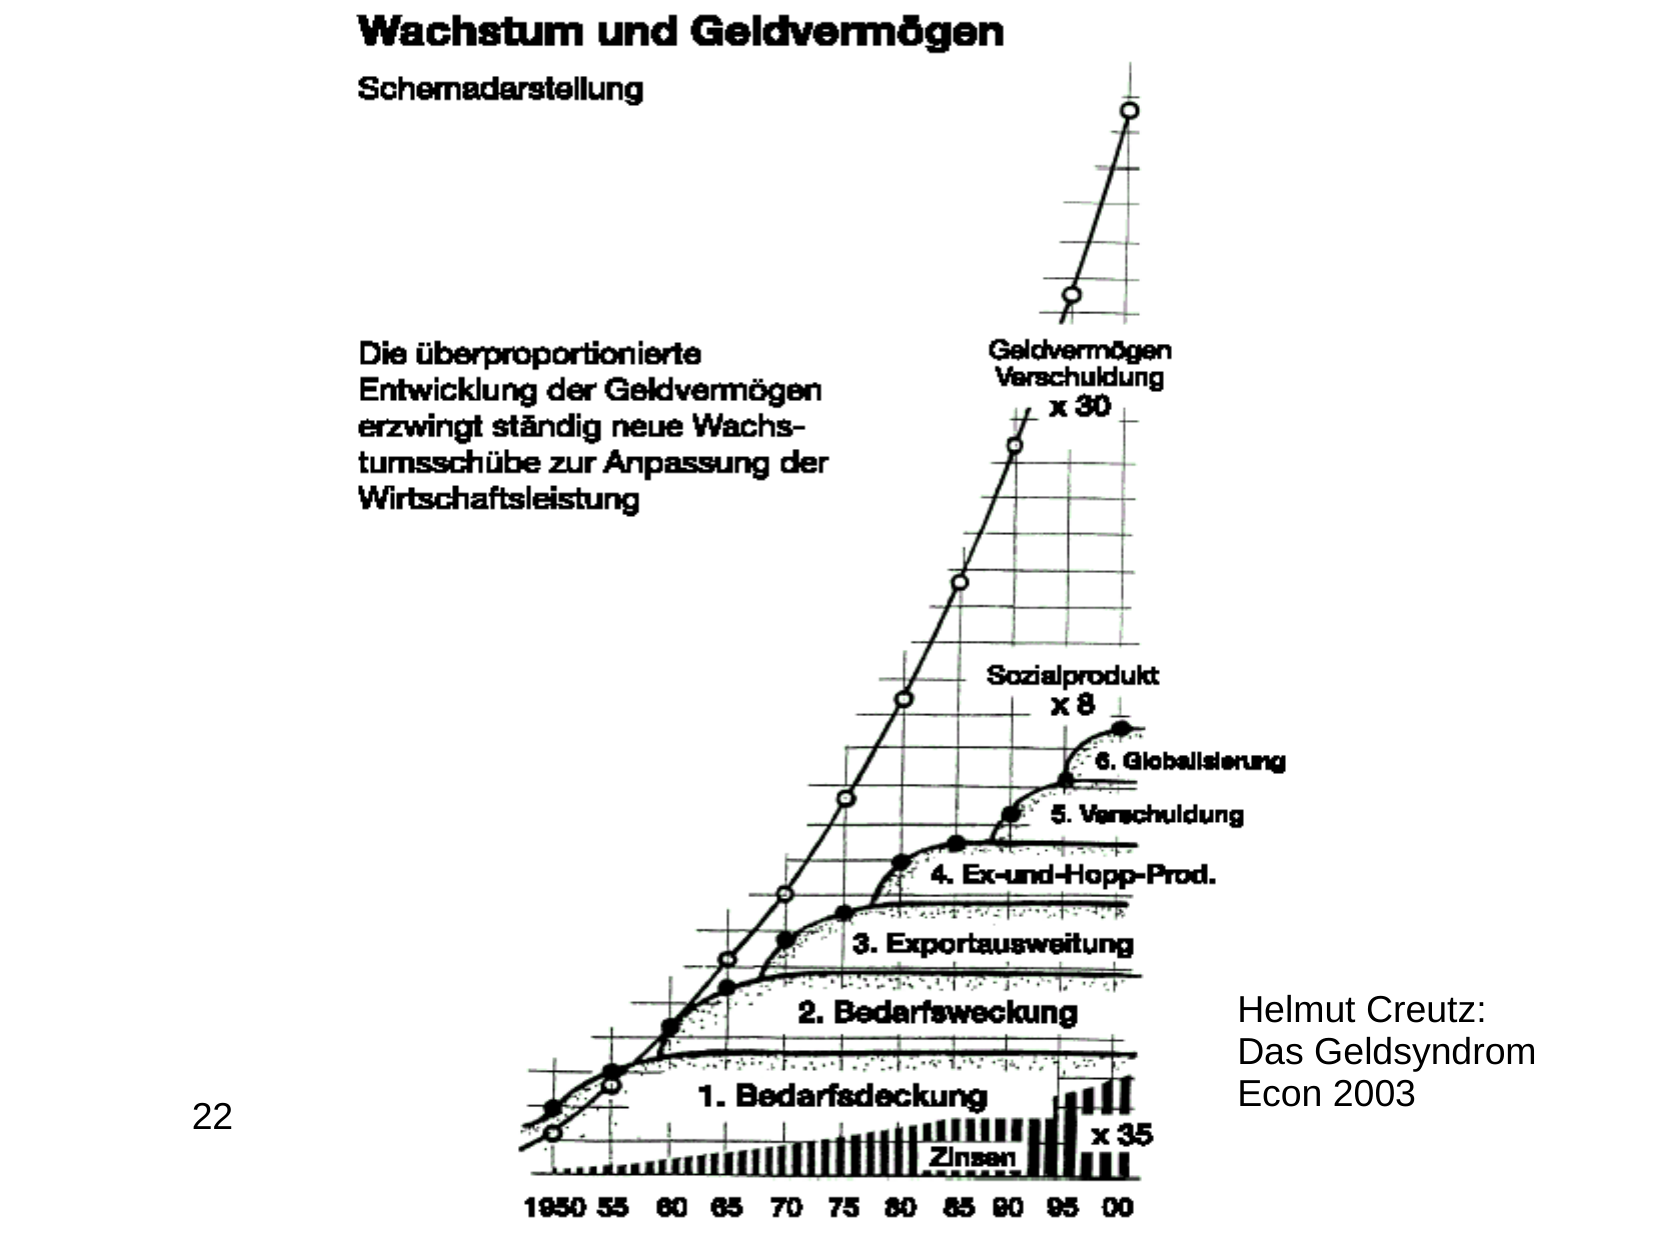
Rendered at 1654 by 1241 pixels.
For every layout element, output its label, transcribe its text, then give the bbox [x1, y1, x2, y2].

text_box <Nummer> [177, 1088, 395, 1145]
picture [345, 0, 1308, 1241]
text_box Helmut Creutz: Das Geldsyndrom Econ 2003 [1222, 981, 1577, 1123]
